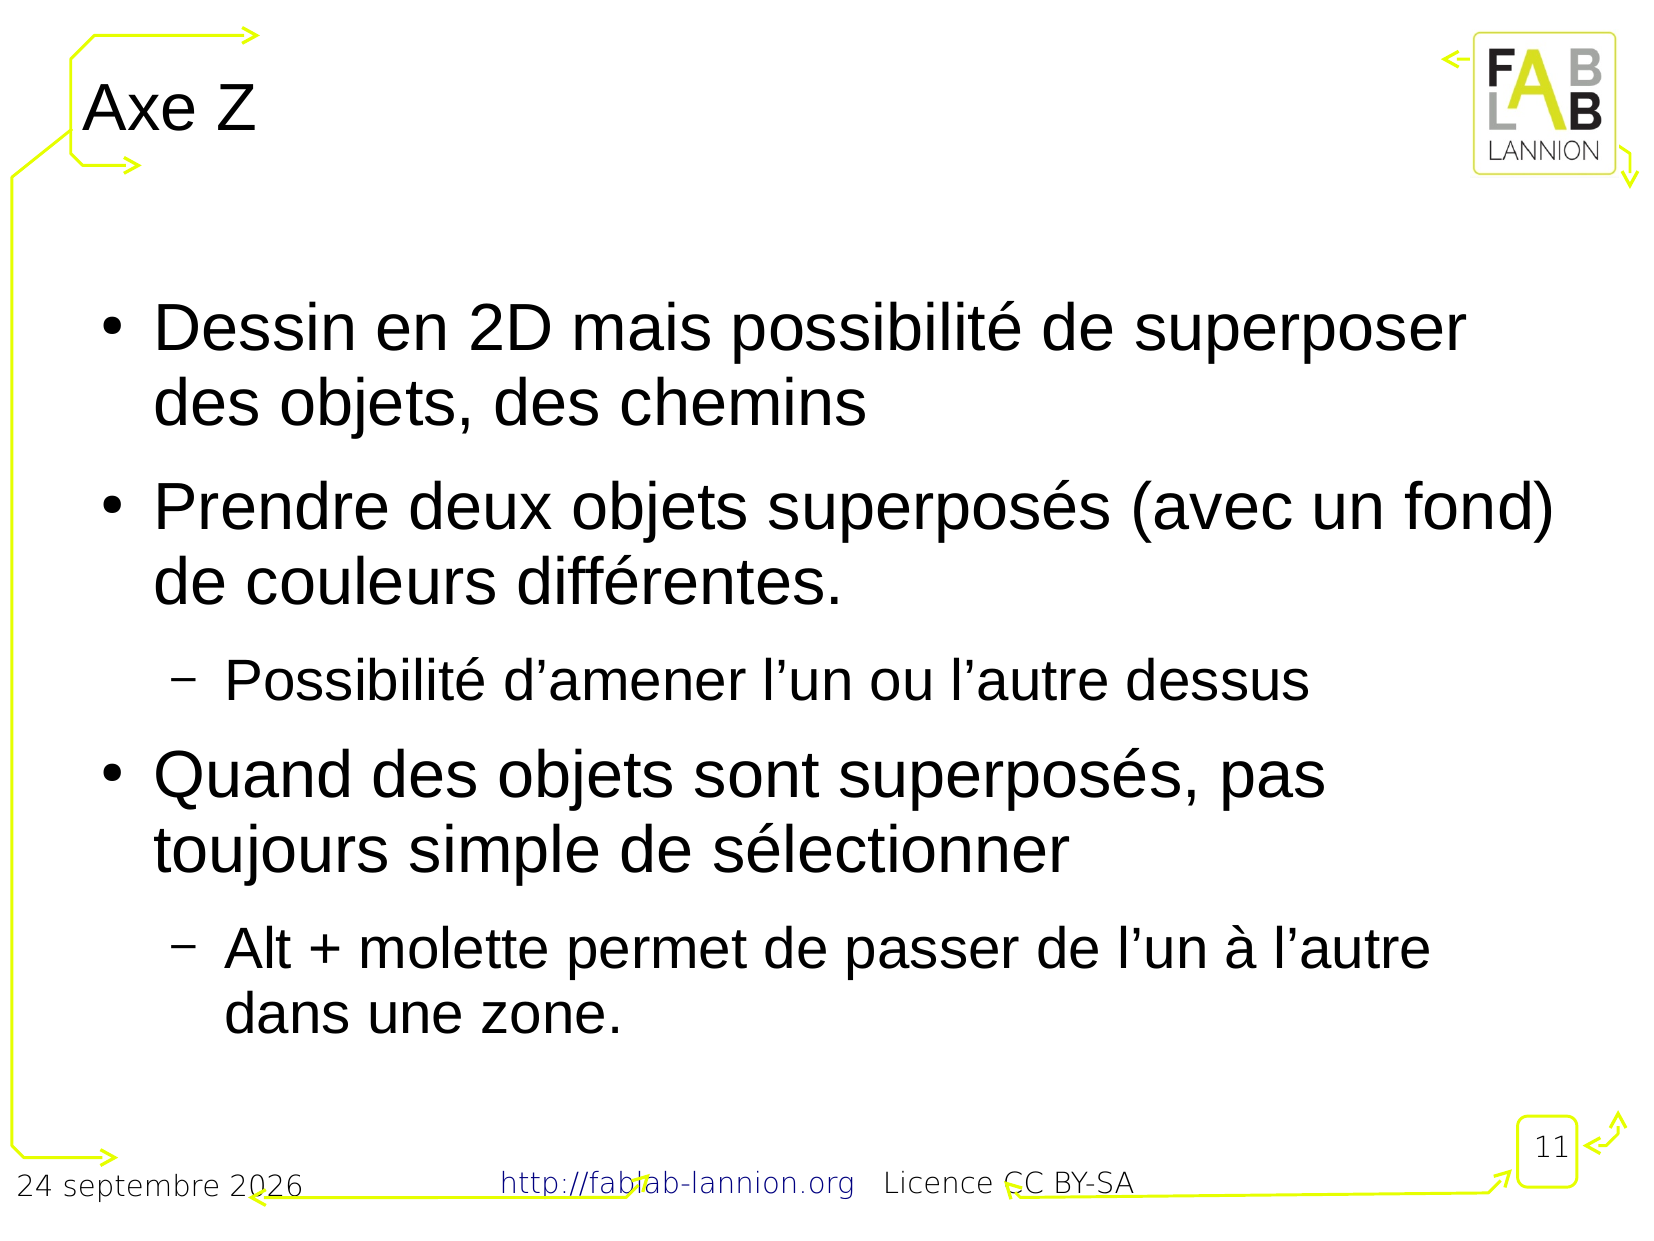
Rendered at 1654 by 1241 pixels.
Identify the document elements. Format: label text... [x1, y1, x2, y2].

list Dessin en 2D mais possibilité de superposer des objets, des chemins Prendre deux objets superposés (avec un fond) de couleurs différentes. Possibilité d’amener l’un ou l’autre dessus Quand des objets sont superposés, pas toujours simple de sélectionner Alt + molette permet de passer de l’un à l’autre dans une zone. [82, 290, 1571, 1010]
picture [1470, 29, 1619, 178]
title Axe Z [82, 49, 1441, 166]
